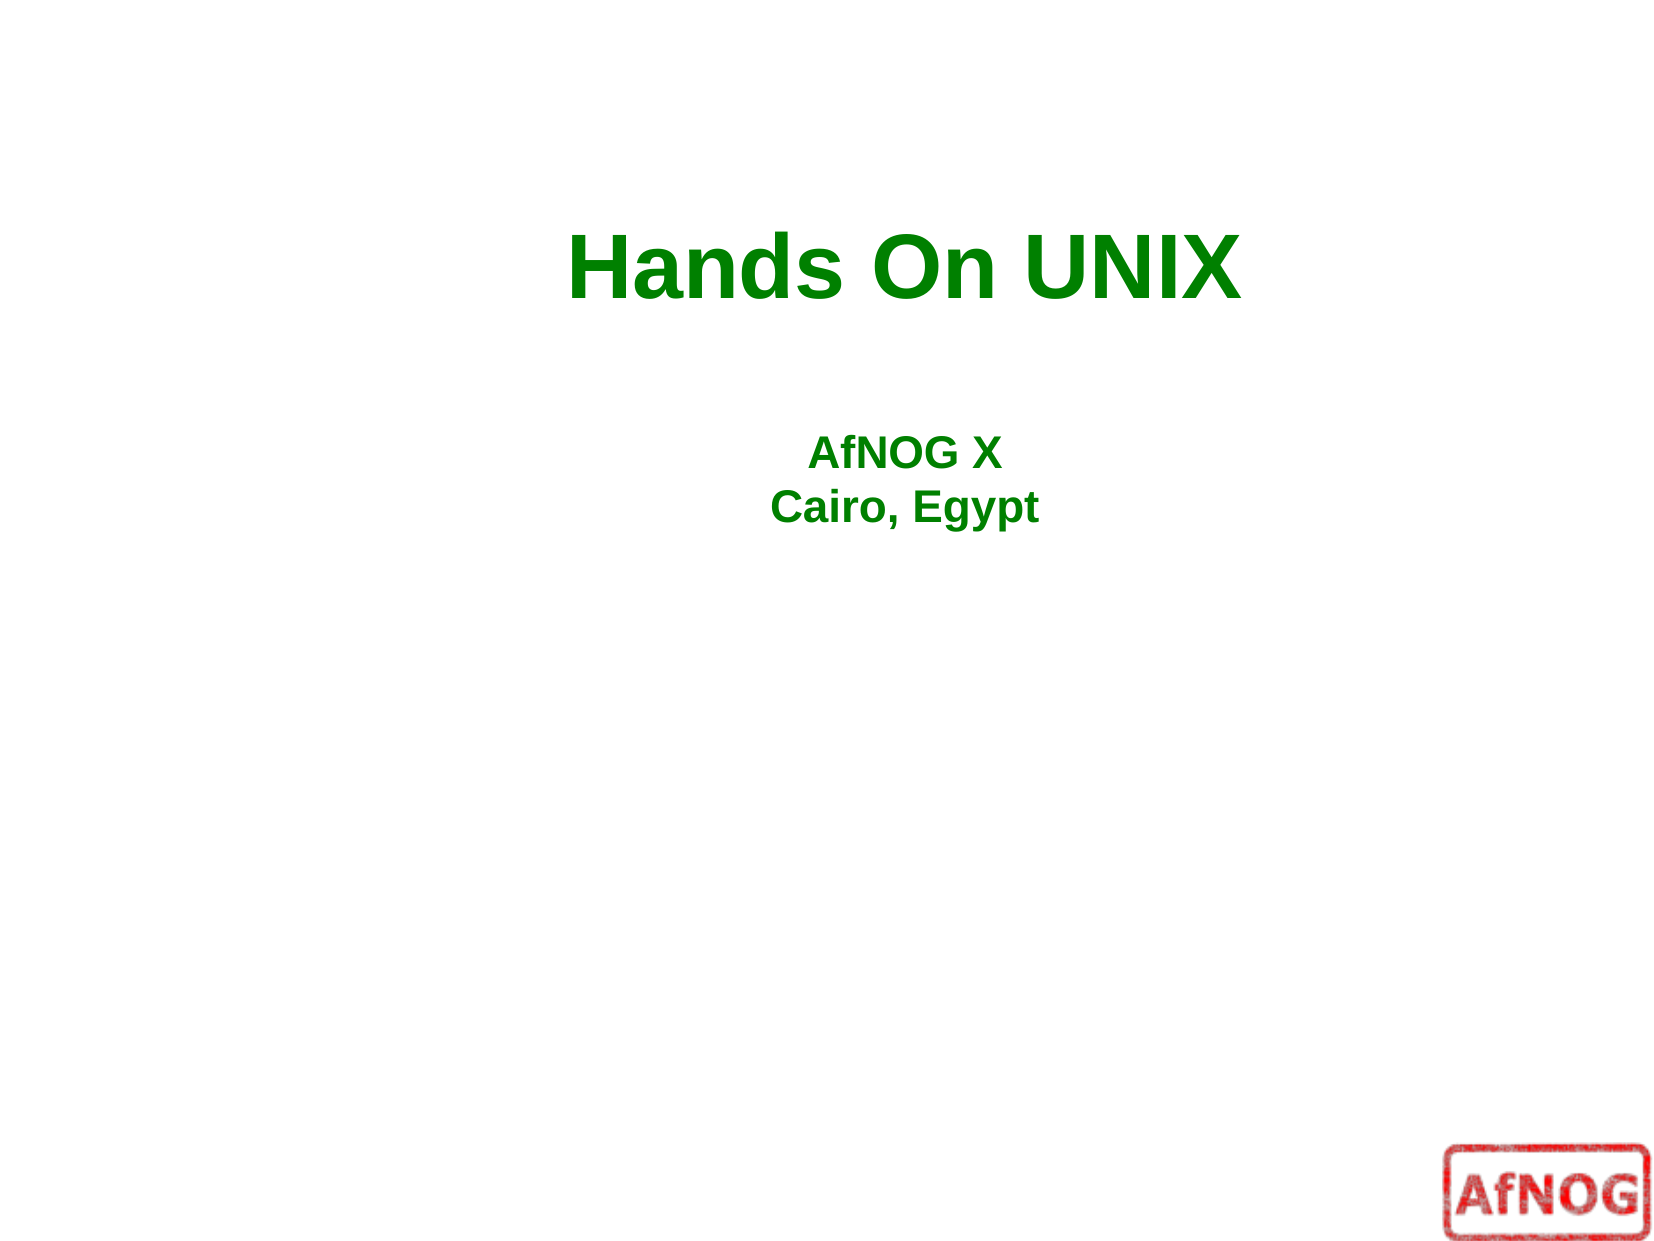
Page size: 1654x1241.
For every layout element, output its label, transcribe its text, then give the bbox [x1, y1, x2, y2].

picture [1441, 1141, 1654, 1241]
title Hands On UNIX AfNOG X Cairo, Egypt [416, 185, 1393, 929]
